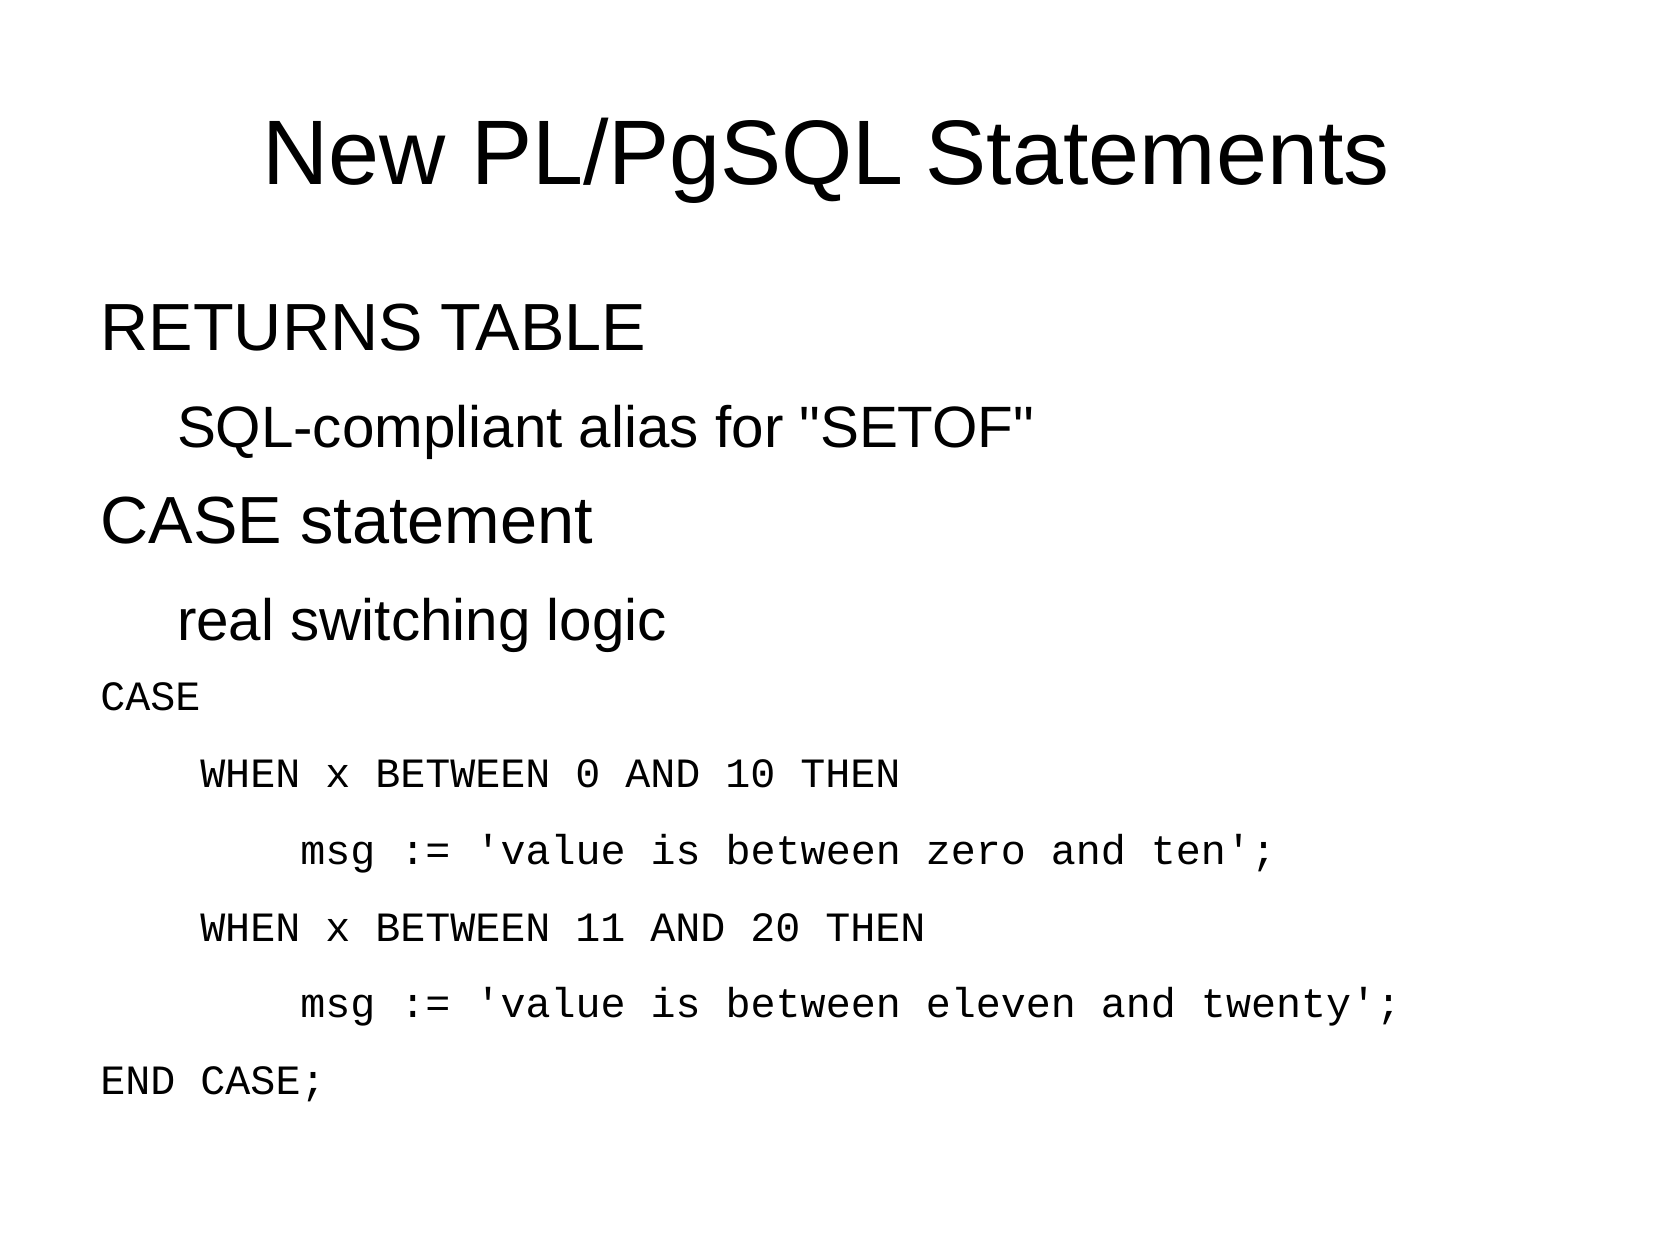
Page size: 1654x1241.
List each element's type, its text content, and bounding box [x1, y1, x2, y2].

list RETURNS TABLE SQL-compliant alias for "SETOF" CASE statement real switching logic CASE WHEN x BETWEEN 0 AND 10 THEN msg := 'value is between zero and ten'; WHEN x BETWEEN 11 AND 20 THEN msg := 'value is between eleven and twenty'; END CASE; [82, 290, 1571, 1109]
title New PL/PgSQL Statements [82, 49, 1571, 257]
